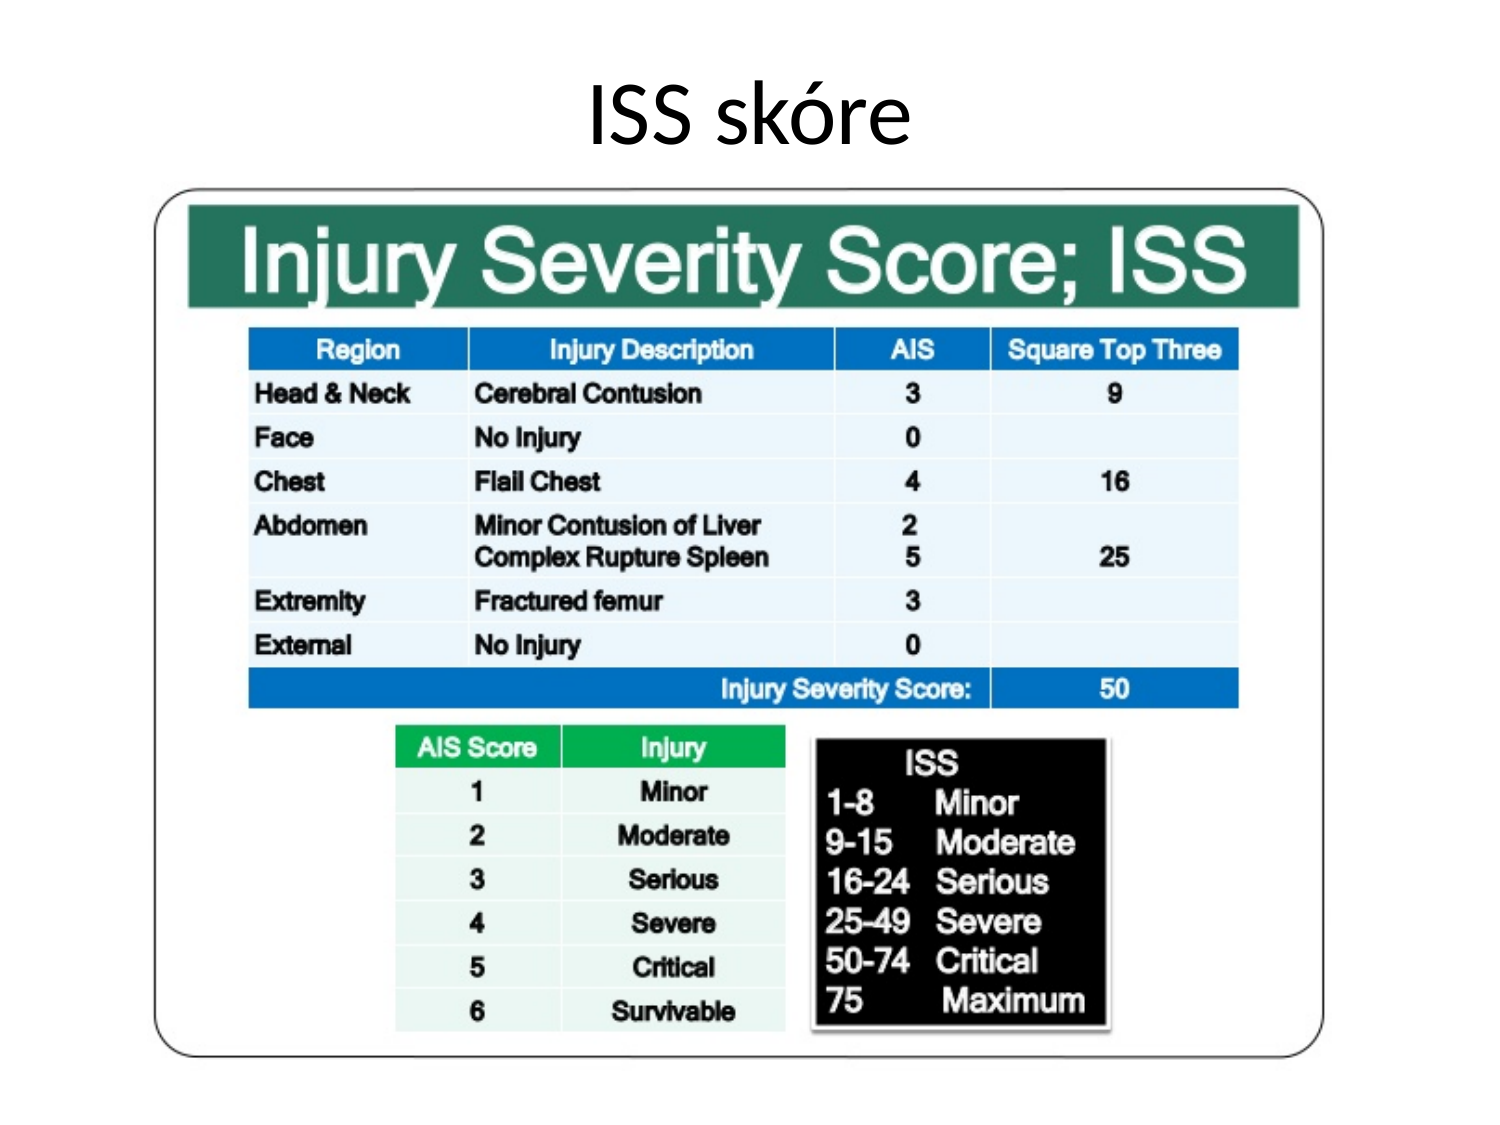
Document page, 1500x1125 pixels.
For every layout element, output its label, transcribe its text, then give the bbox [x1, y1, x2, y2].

picture [147, 181, 1332, 1071]
title ISS skóre [75, 45, 1425, 233]
